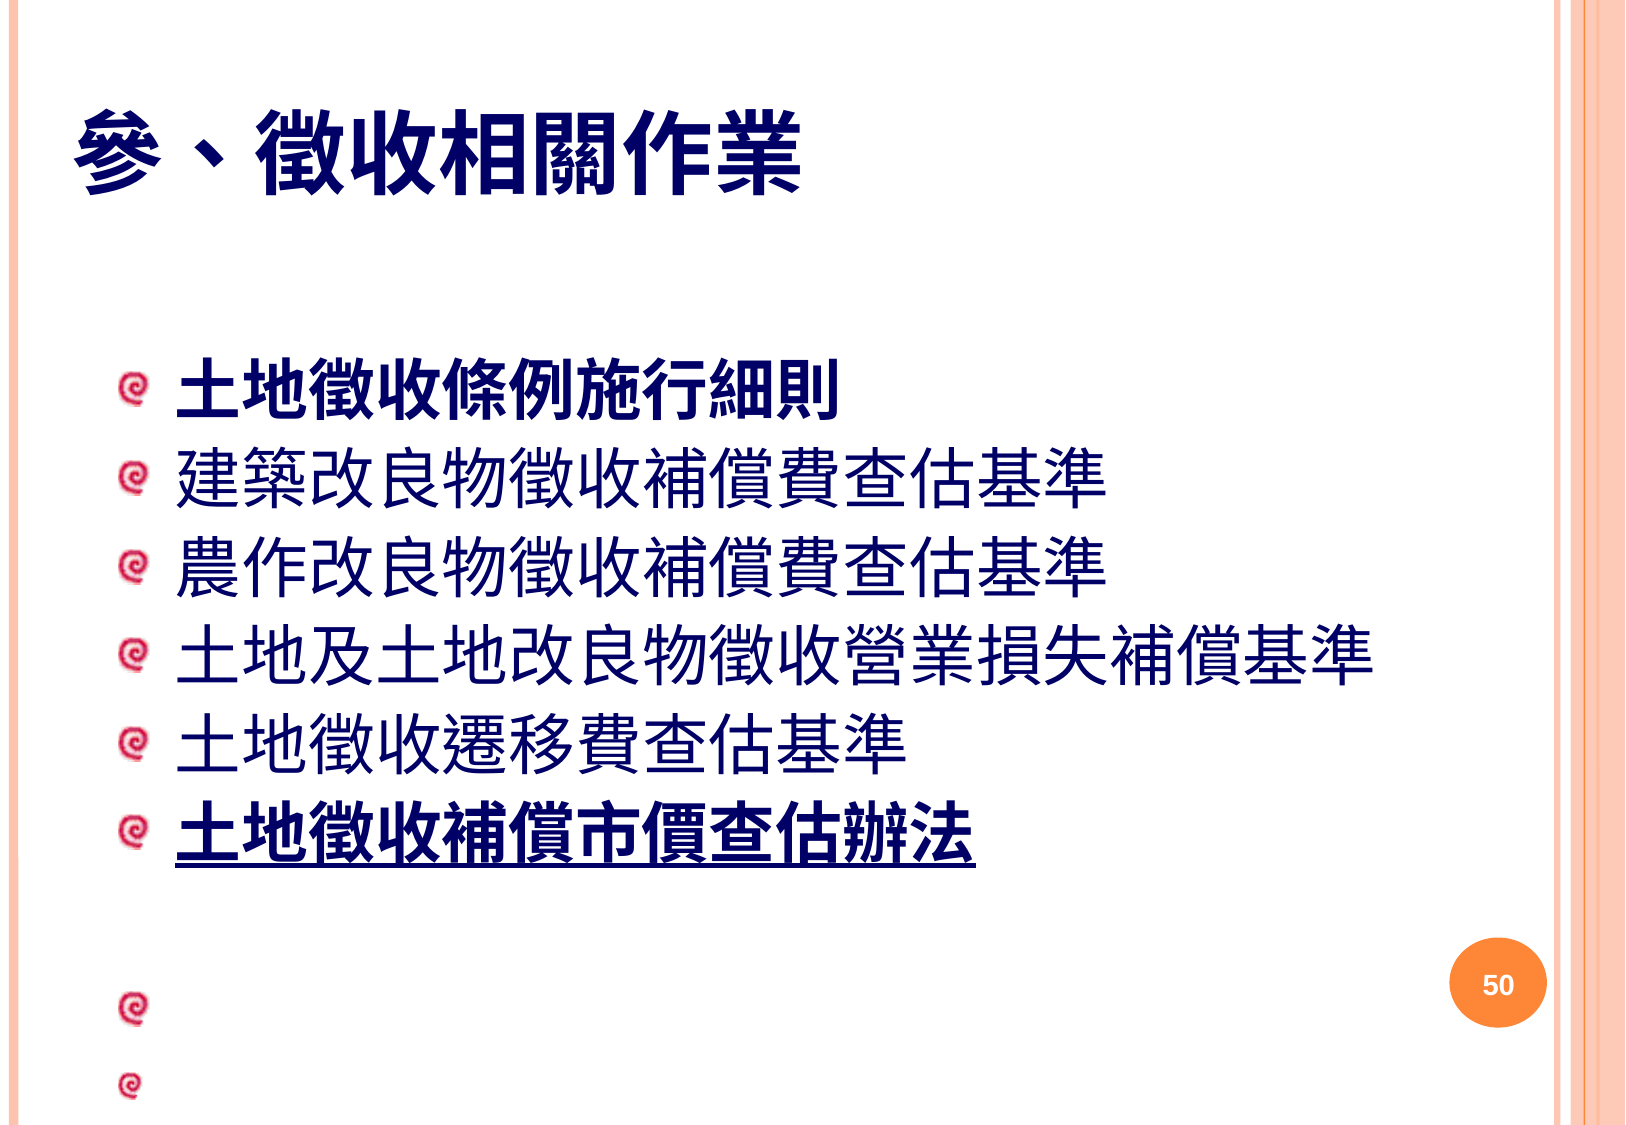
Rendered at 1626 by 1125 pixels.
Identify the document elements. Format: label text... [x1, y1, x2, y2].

text_box 參、徵收相關作業 [57, 78, 1407, 214]
text_box 土地徵收條例施行細則 建築改良物徵收補償費查估基準 農作改良物徵收補償費查估基準 土地及土地改良物徵收營業損失補償基準 土地徵收遷移費查估基準 土地徵收補償市價查估辦法 [104, 350, 1509, 893]
text_box [1444, 940, 1553, 1027]
